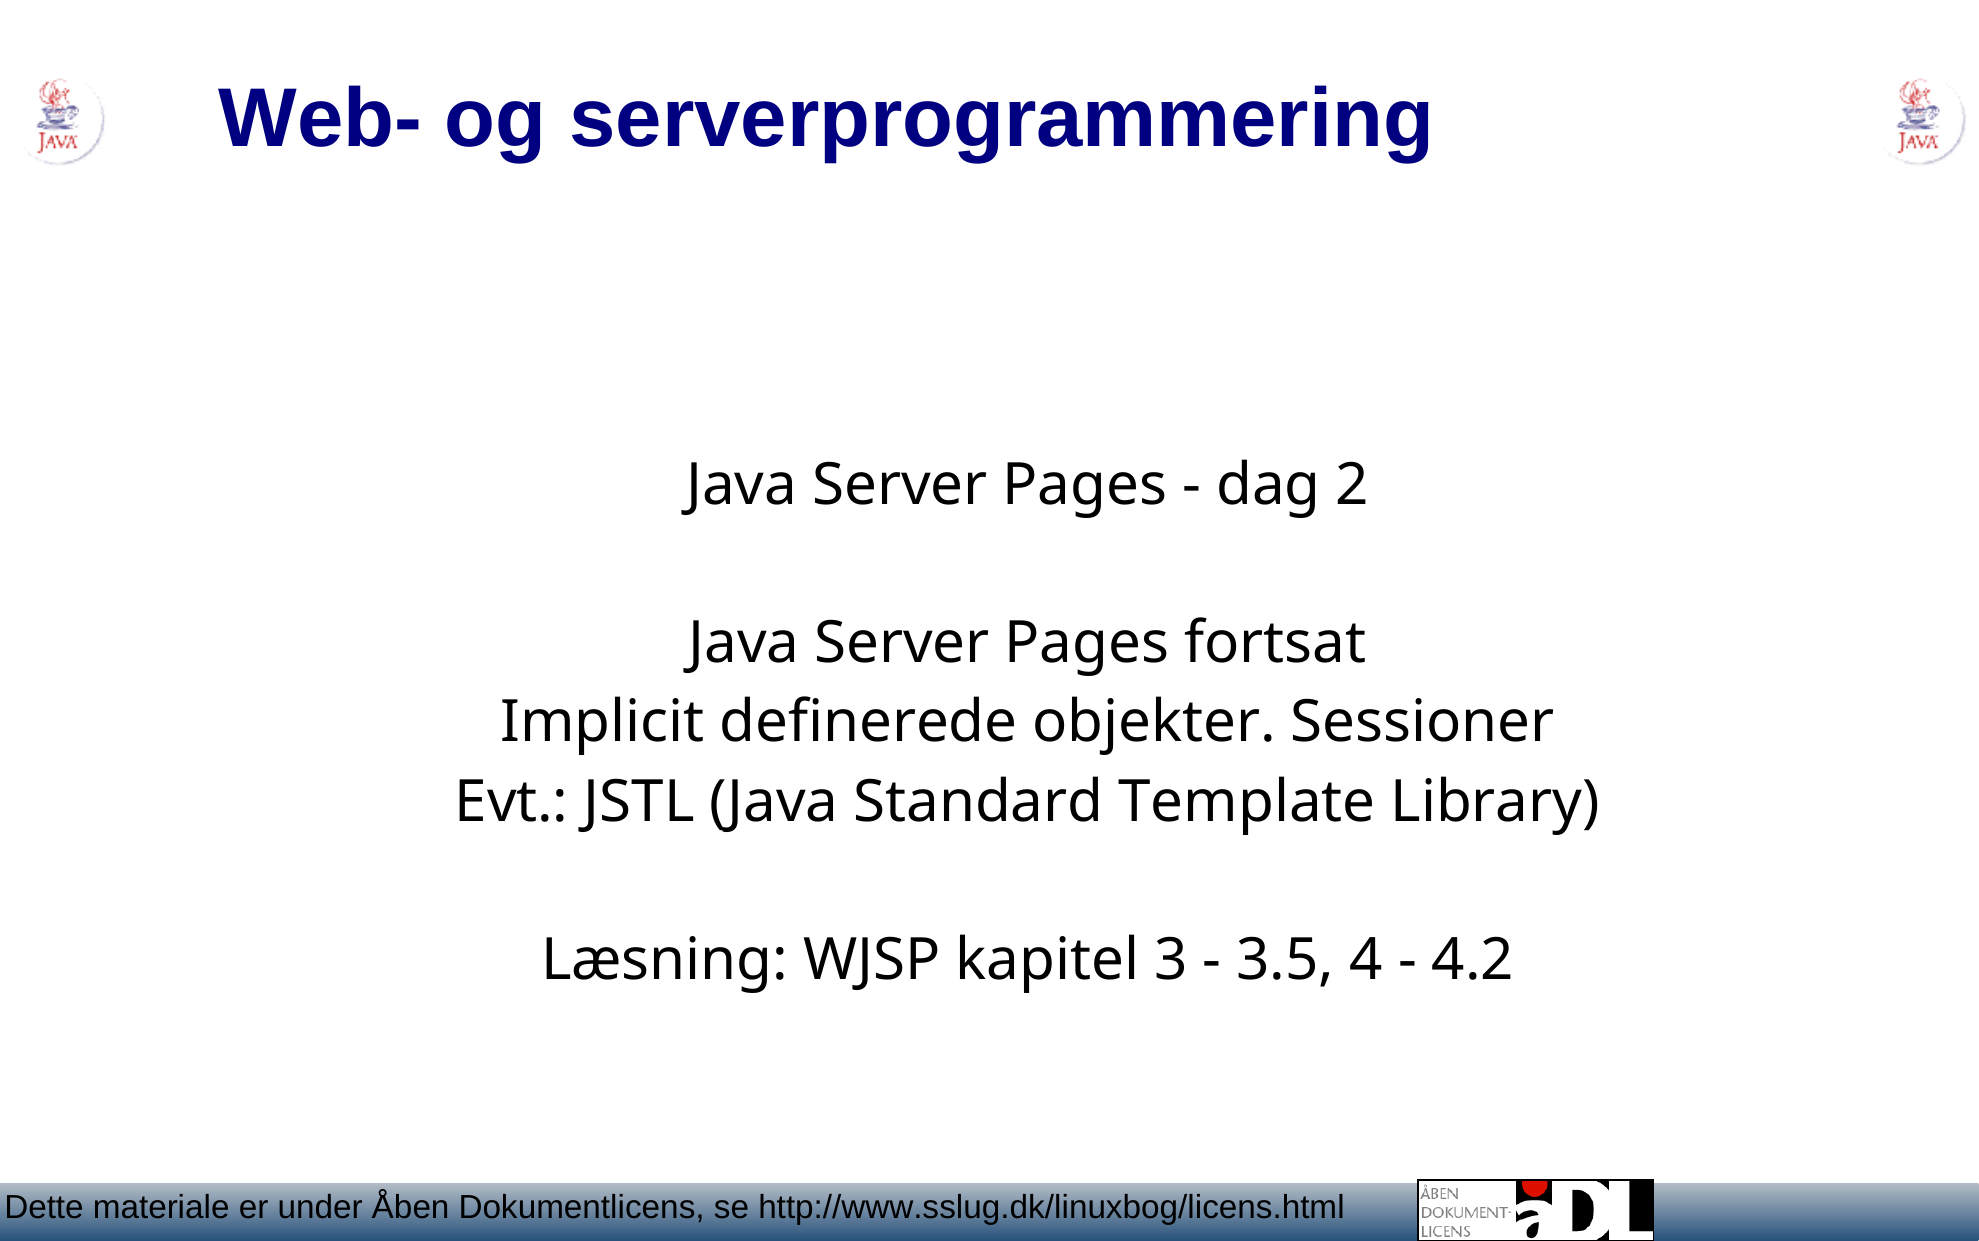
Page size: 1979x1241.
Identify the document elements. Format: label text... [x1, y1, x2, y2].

text_box Dette materiale er under Åben Dokumentlicens, se http://www.sslug.dk/linuxbog/licens.html [4, 1188, 1401, 1230]
picture [1870, 71, 1970, 169]
title Web- og serverprogrammering [72, 14, 1582, 222]
picture [1417, 1179, 1654, 1241]
picture [10, 71, 72, 169]
subtitle Java Server Pages - dag 2 Java Server Pages fortsat Implicit definerede objekter. Sessioner Evt.: JSTL (Java Standard Template Library) Læsning: WJSP kapitel 3 - 3.5, 4 - 4.2 [76, 230, 1979, 1050]
